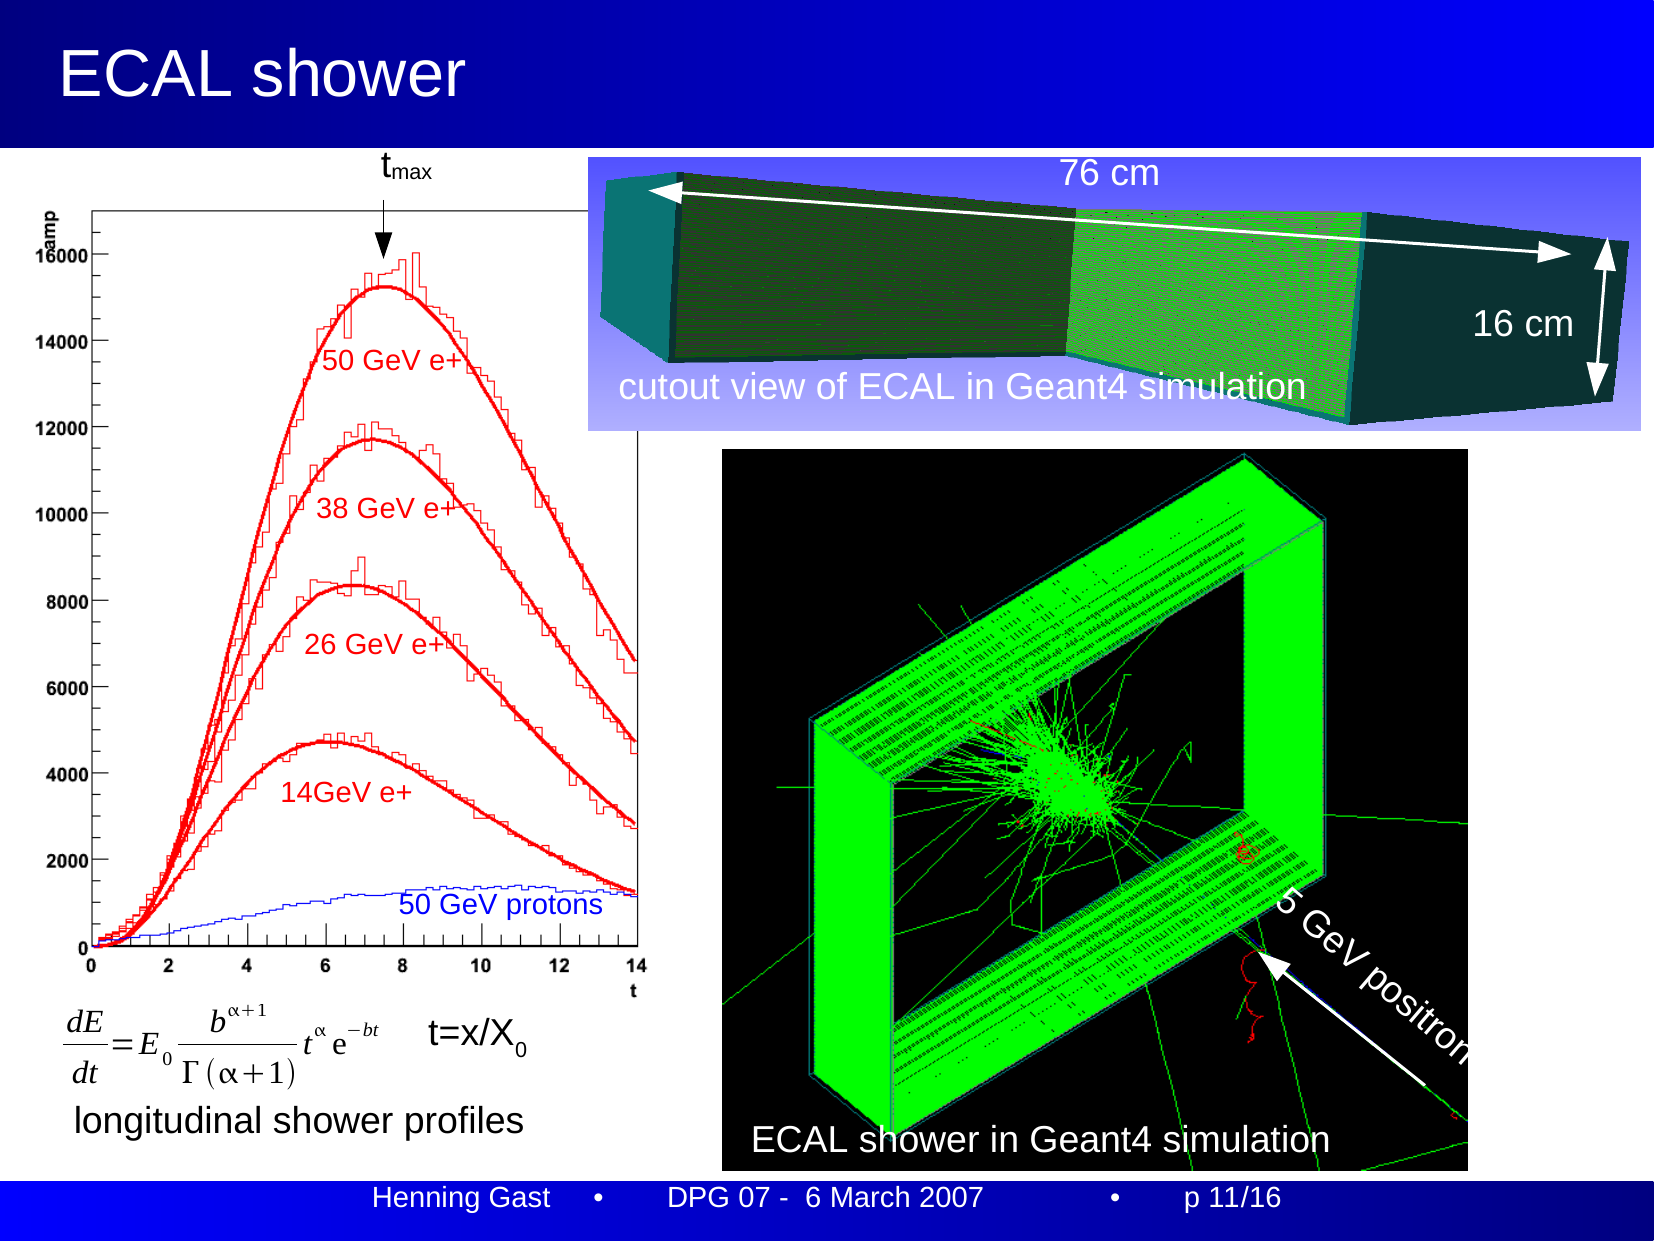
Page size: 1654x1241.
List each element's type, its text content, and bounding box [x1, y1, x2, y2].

chart [56, 1004, 384, 1093]
text_box t=x/X0 [413, 1004, 562, 1083]
picture [722, 449, 1468, 1171]
text_box 50 GeV protons [383, 880, 650, 939]
picture [29, 157, 1641, 1004]
title ECAL shower [0, 0, 1654, 148]
text_box 16 cm [1457, 294, 1613, 366]
text_box 5 GeV positron [1243, 863, 1514, 1110]
text_box tmax [366, 135, 485, 218]
text_box 38 GeV e+ [301, 484, 508, 543]
text_box 76 cm [1043, 143, 1201, 215]
text_box 14GeV e+ [265, 768, 473, 827]
text_box longitudinal shower profiles [59, 1092, 621, 1164]
text_box 26 GeV e+ [289, 620, 497, 680]
text_box 50 GeV e+ [307, 336, 514, 395]
text_box cutout view of ECAL in Geant4 simulation [603, 358, 1331, 430]
text_box ECAL shower in Geant4 simulation [736, 1111, 1534, 1182]
